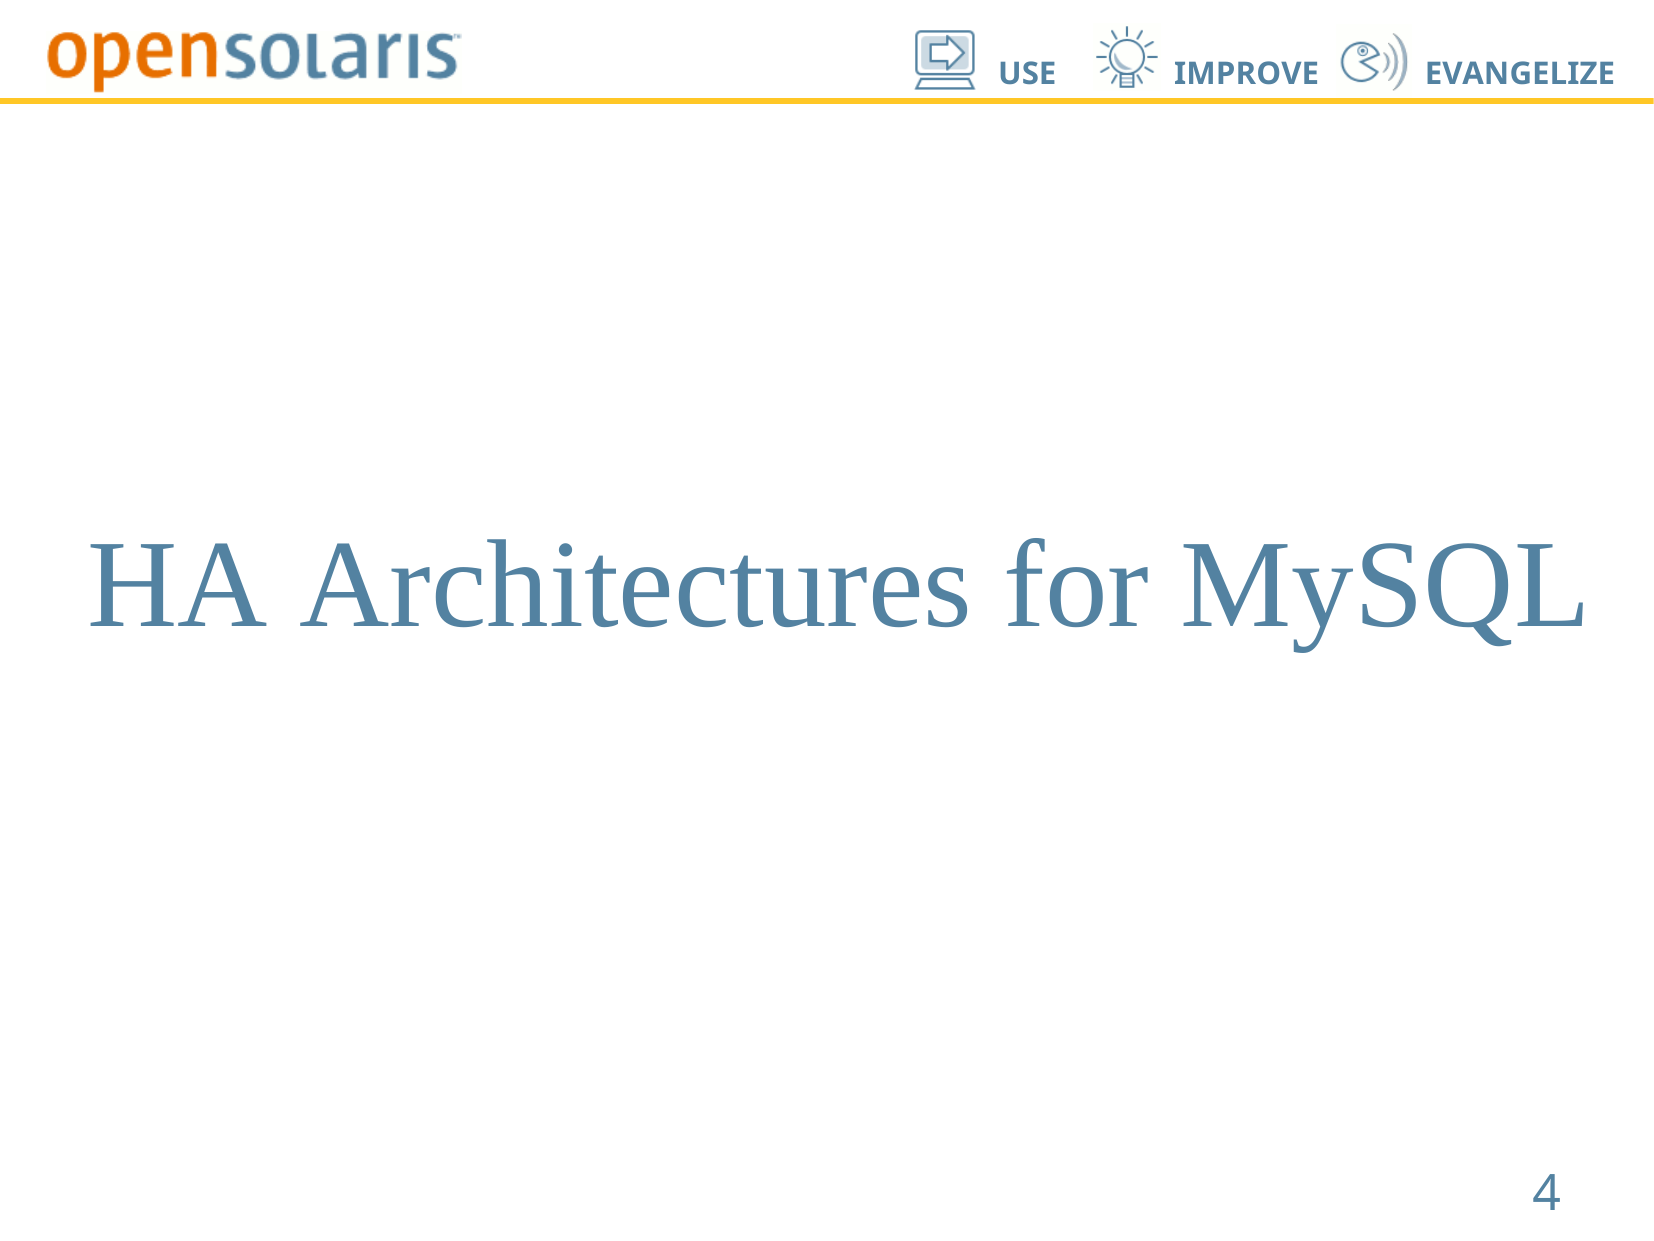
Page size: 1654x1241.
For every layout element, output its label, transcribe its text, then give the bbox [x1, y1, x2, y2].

picture [46, 31, 462, 94]
text_box HA Architectures for MySQL [25, 363, 1654, 807]
picture [1336, 24, 1412, 98]
picture [907, 22, 983, 98]
picture [1093, 23, 1161, 91]
